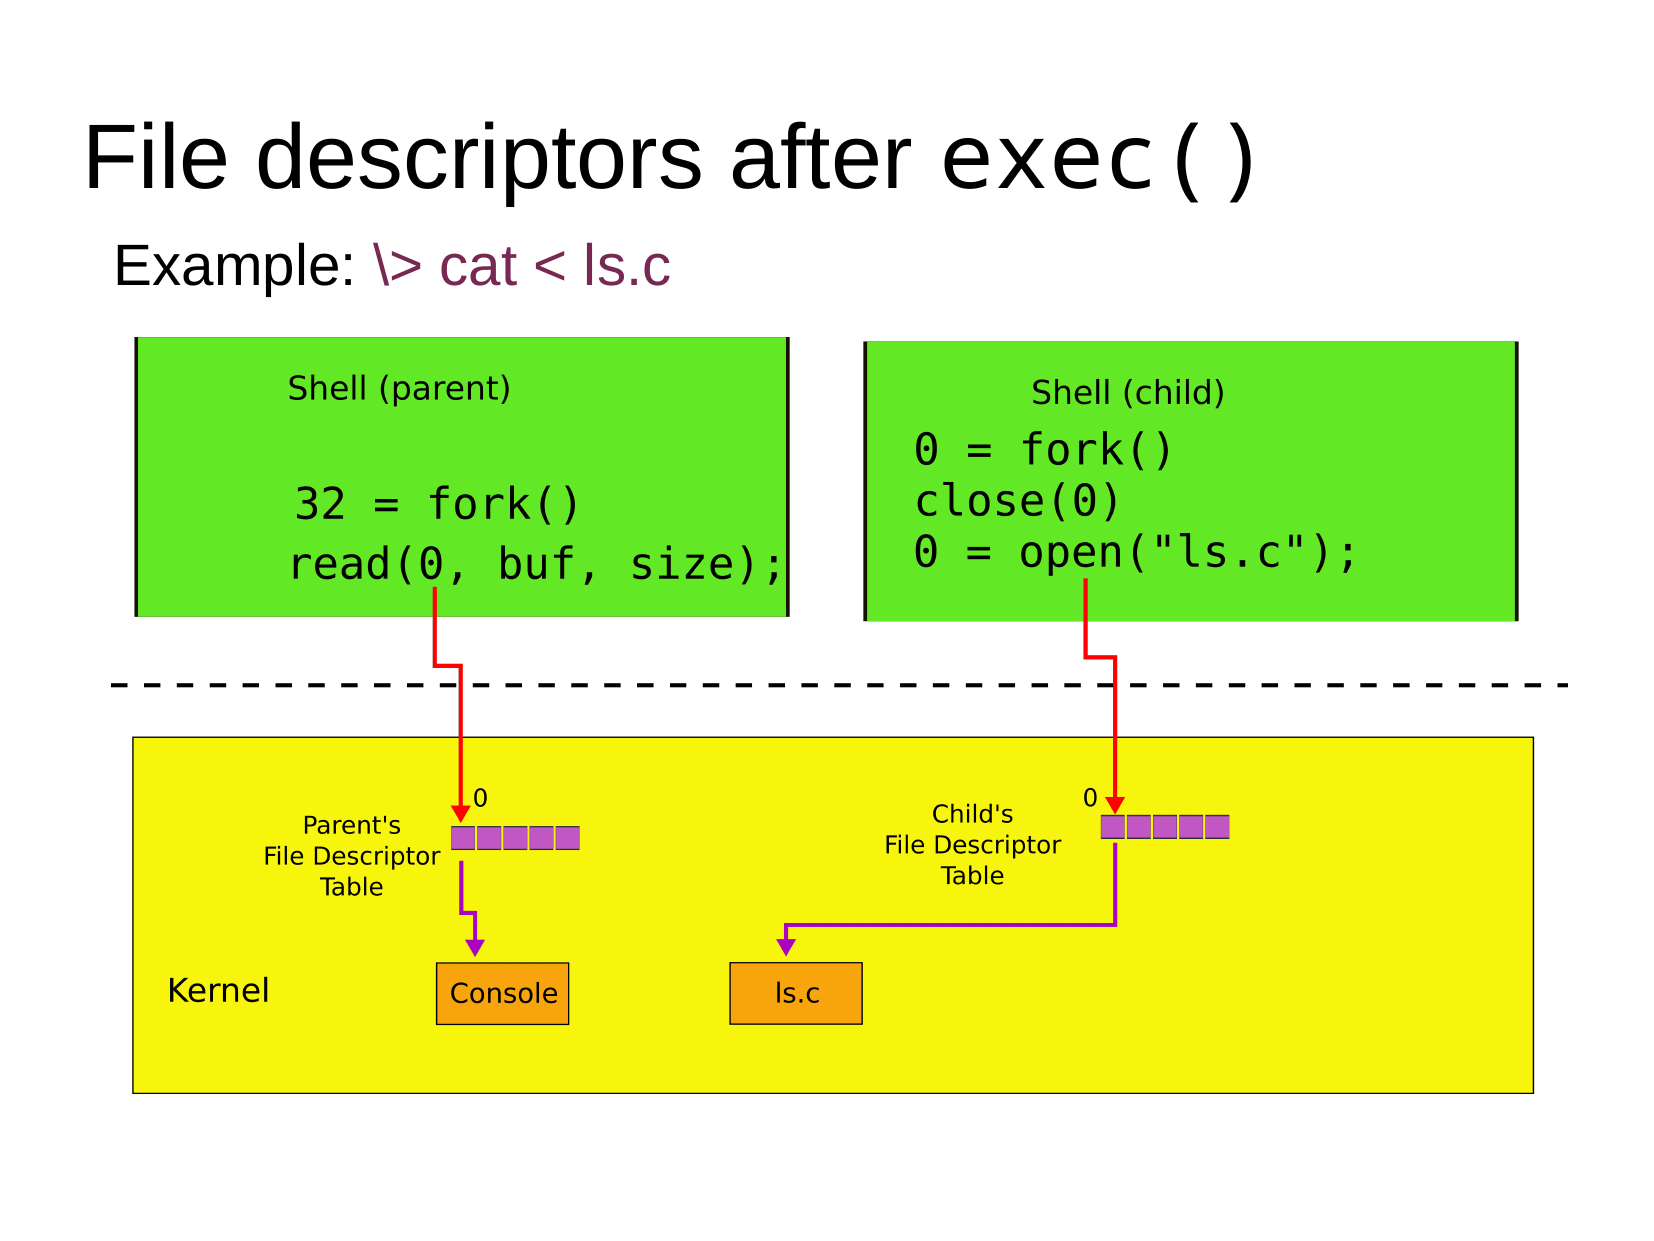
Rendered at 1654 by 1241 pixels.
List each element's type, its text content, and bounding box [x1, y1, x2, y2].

text_box Example: \> cat < ls.c [99, 225, 863, 333]
title File descriptors after exec() [82, 40, 1613, 266]
picture [111, 337, 1568, 1094]
